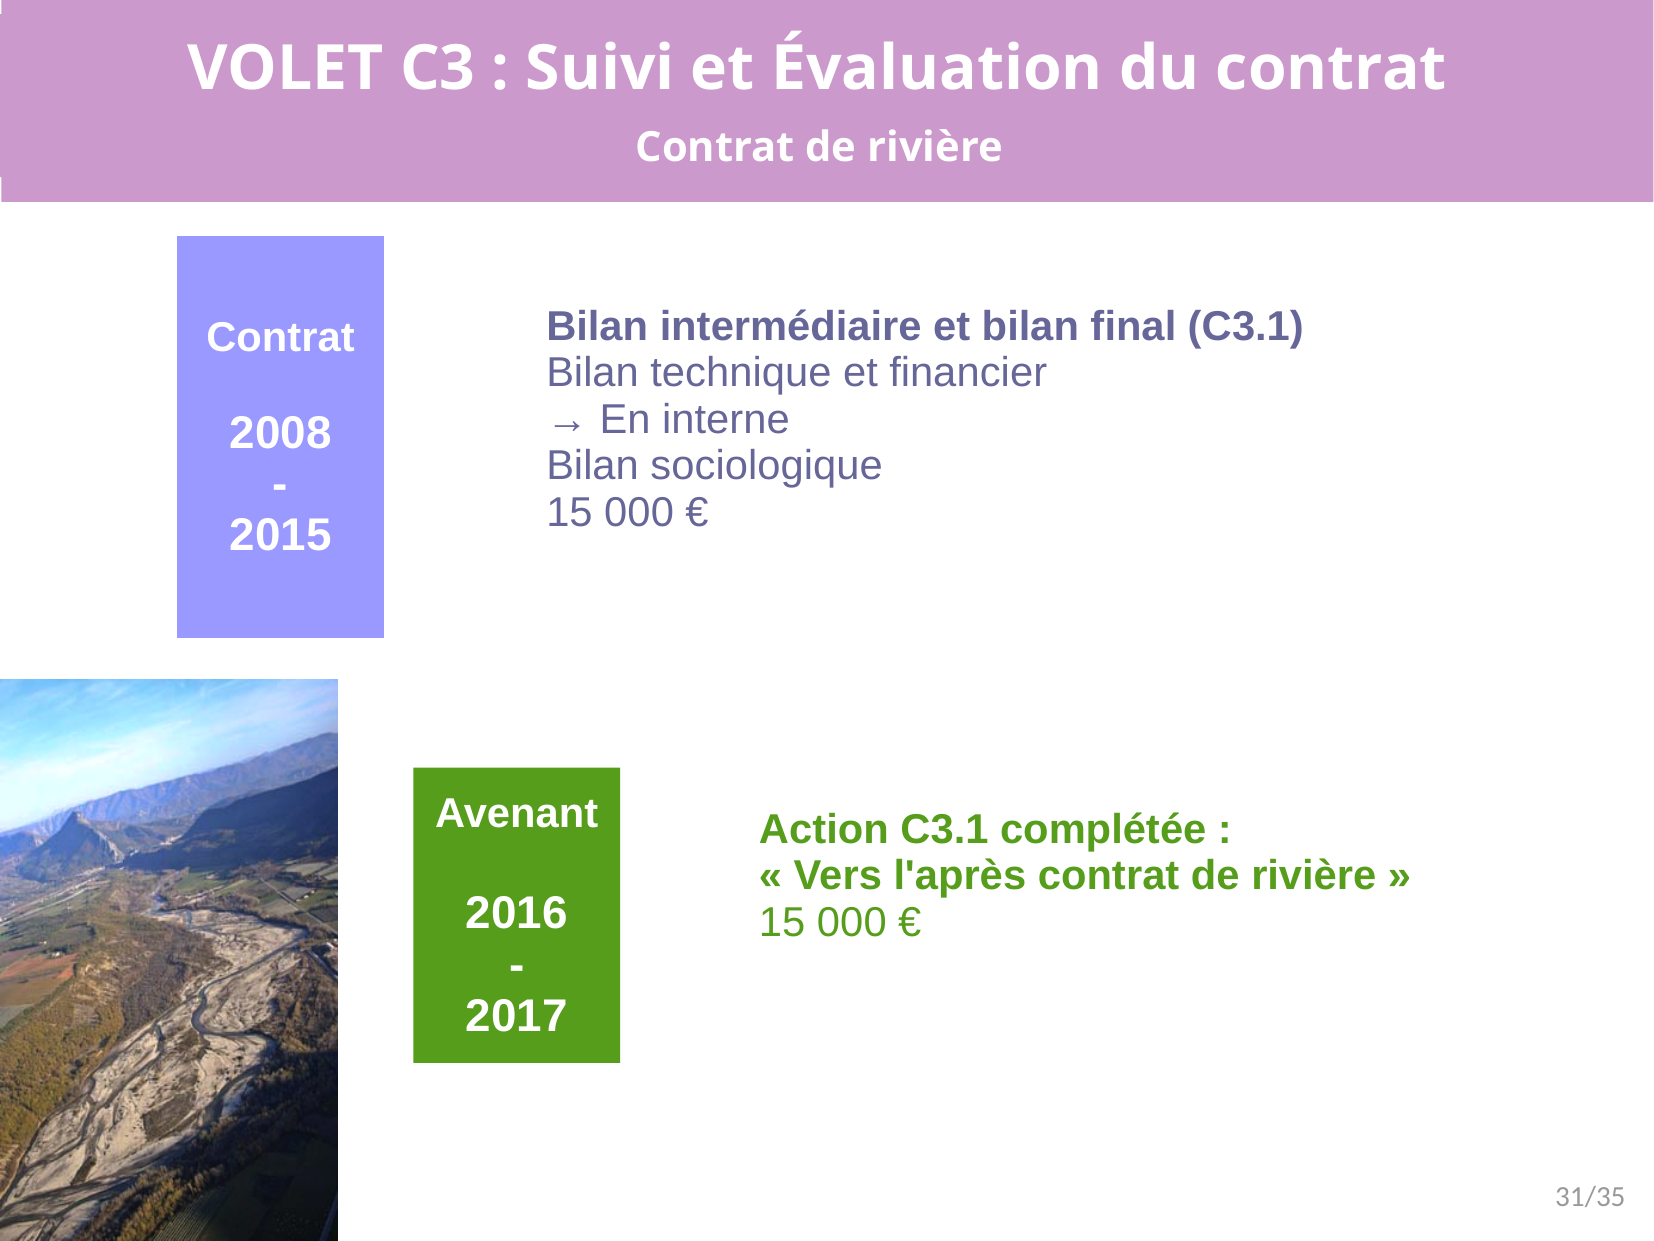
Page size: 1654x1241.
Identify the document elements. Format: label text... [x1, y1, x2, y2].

text_box Contrat 2008 - 2015 [177, 236, 384, 638]
text_box Action C3.1 complétée : « Vers l'après contrat de rivière » 15 000 € [744, 798, 1601, 1152]
text_box Bilan intermédiaire et bilan final (C3.1) Bilan technique et financier → En interne Bilan sociologique 15 000 € [531, 295, 1654, 587]
text_box [1, 0, 1654, 202]
picture [0, 679, 338, 1241]
text_box VOLET C3 : Suivi et Évaluation du contrat Contrat de rivière [0, 14, 1653, 178]
text_box Avenant 2016 - 2017 [413, 767, 621, 1063]
